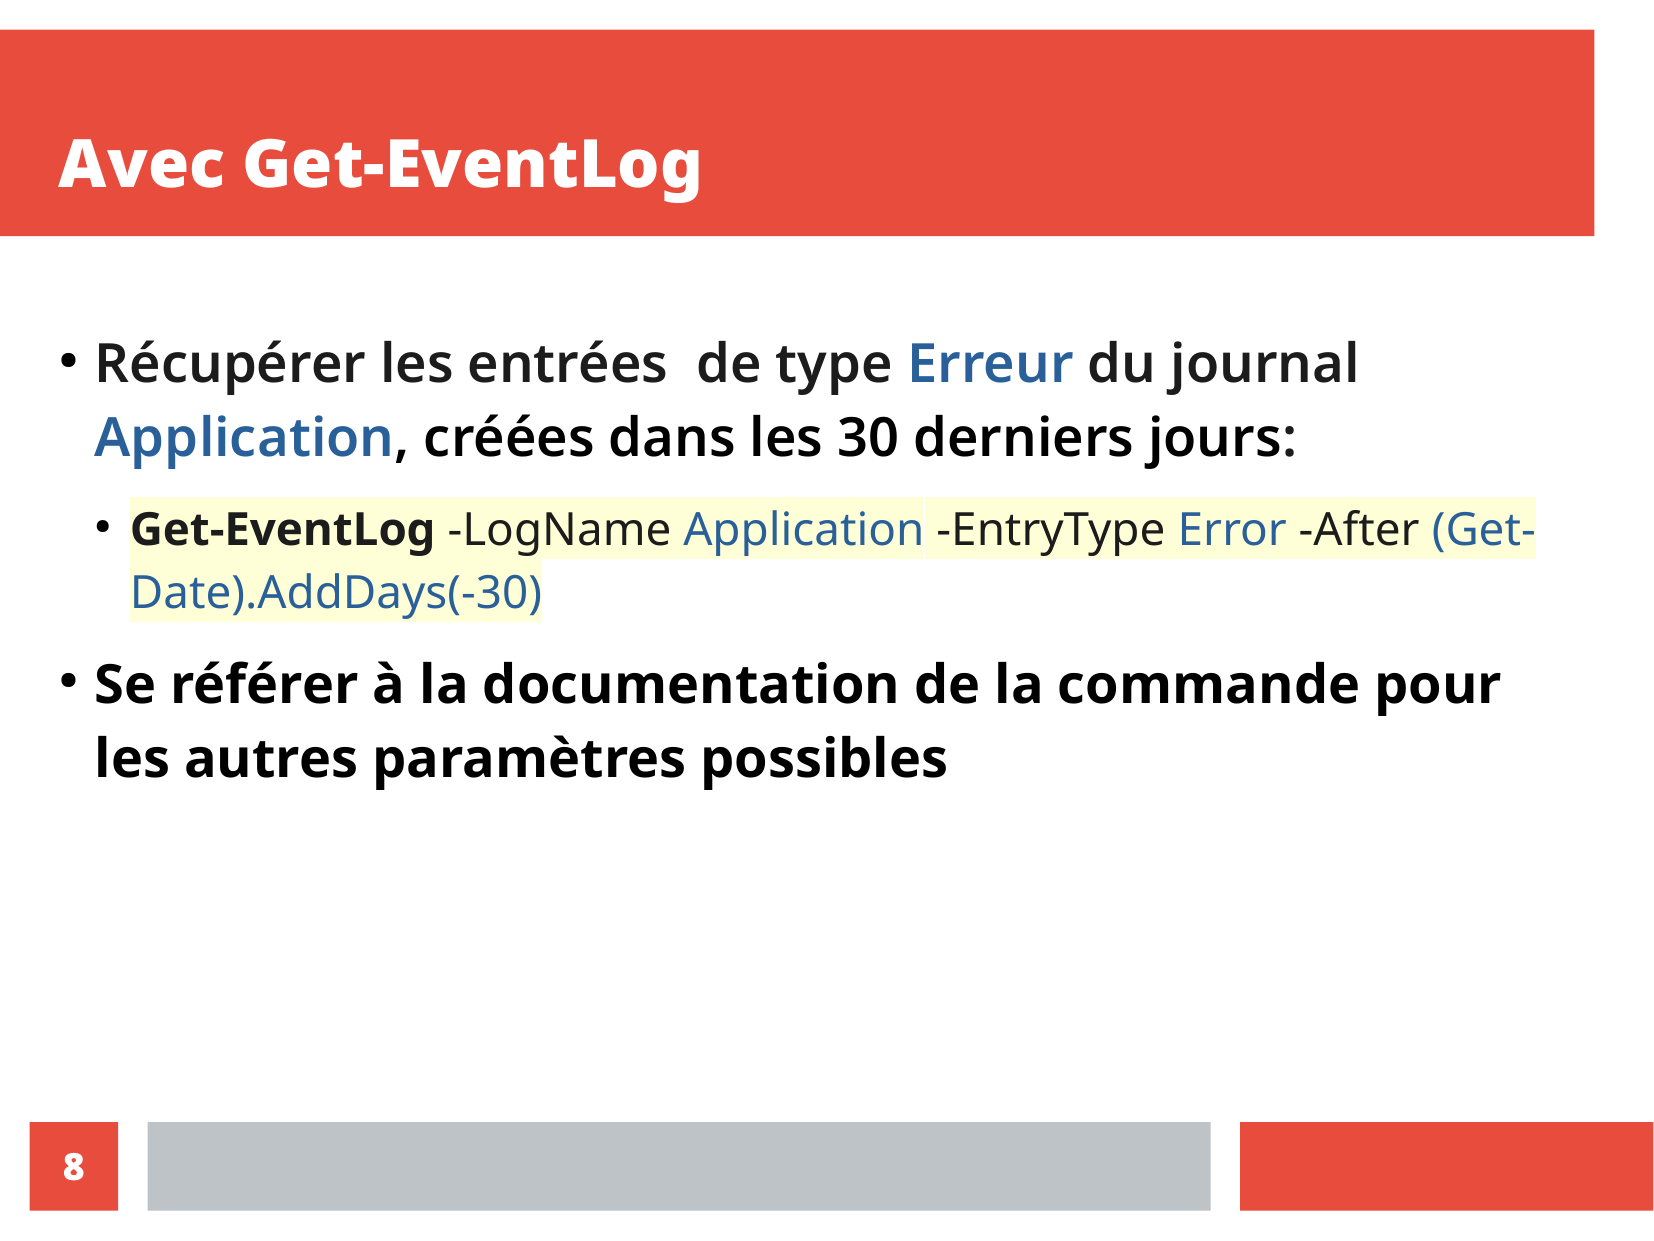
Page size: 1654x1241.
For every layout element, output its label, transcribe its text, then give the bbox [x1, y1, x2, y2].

title Avec Get-EventLog [59, 59, 1595, 207]
list Récupérer les entrées de type Erreur du journal Application, créées dans les 30 derniers jours: Get-EventLog -LogName Application -EntryType Error -After (Get-Date).AddDays(-30) Se référer à la documentation de la commande pour les autres paramètres possibles [59, 324, 1548, 1093]
